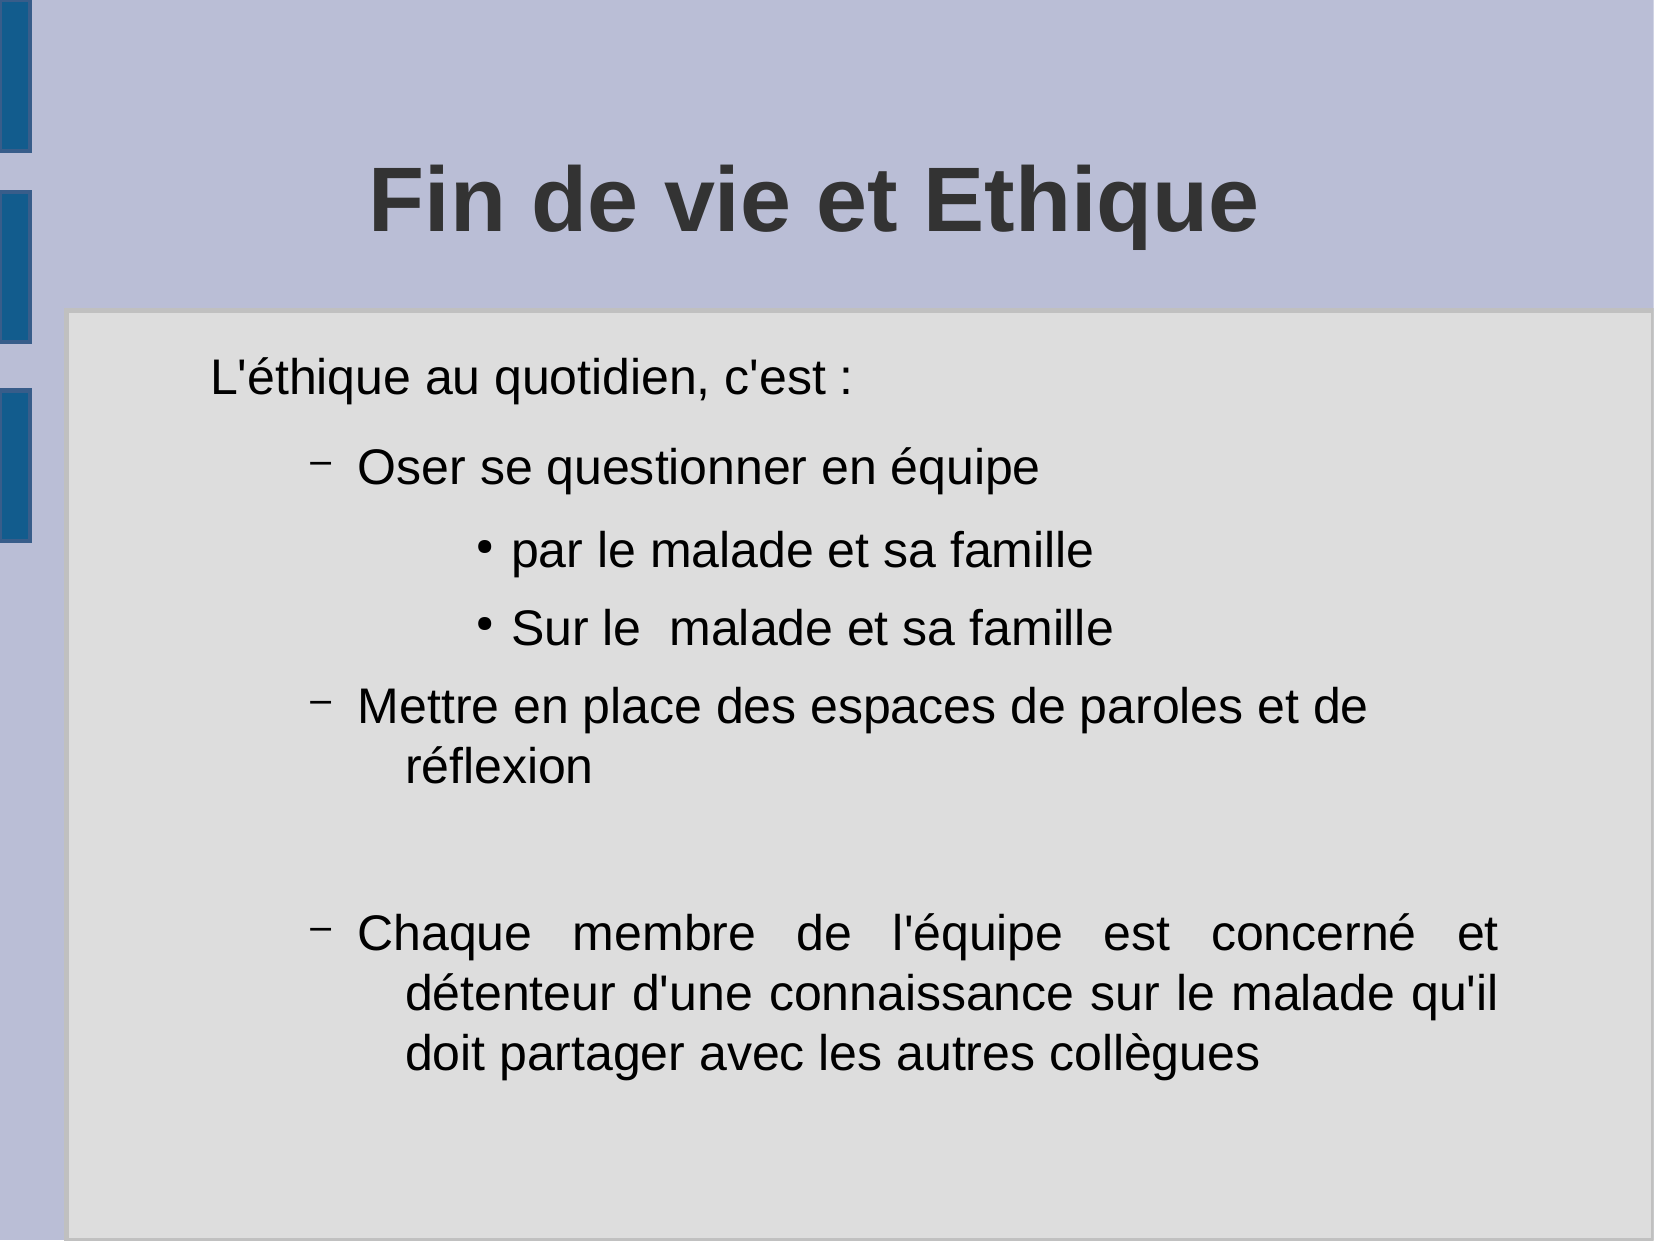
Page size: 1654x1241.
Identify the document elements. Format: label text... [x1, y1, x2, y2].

list L'éthique au quotidien, c'est : Oser se questionner en équipe par le malade et sa famille Sur le malade et sa famille Mettre en place des espaces de paroles et de réflexion Chaque membre de l'équipe est concerné et détenteur d'une connaissance sur le malade qu'il doit partager avec les autres collègues [121, 344, 1534, 1127]
title Fin de vie et Ethique [121, 139, 1534, 251]
